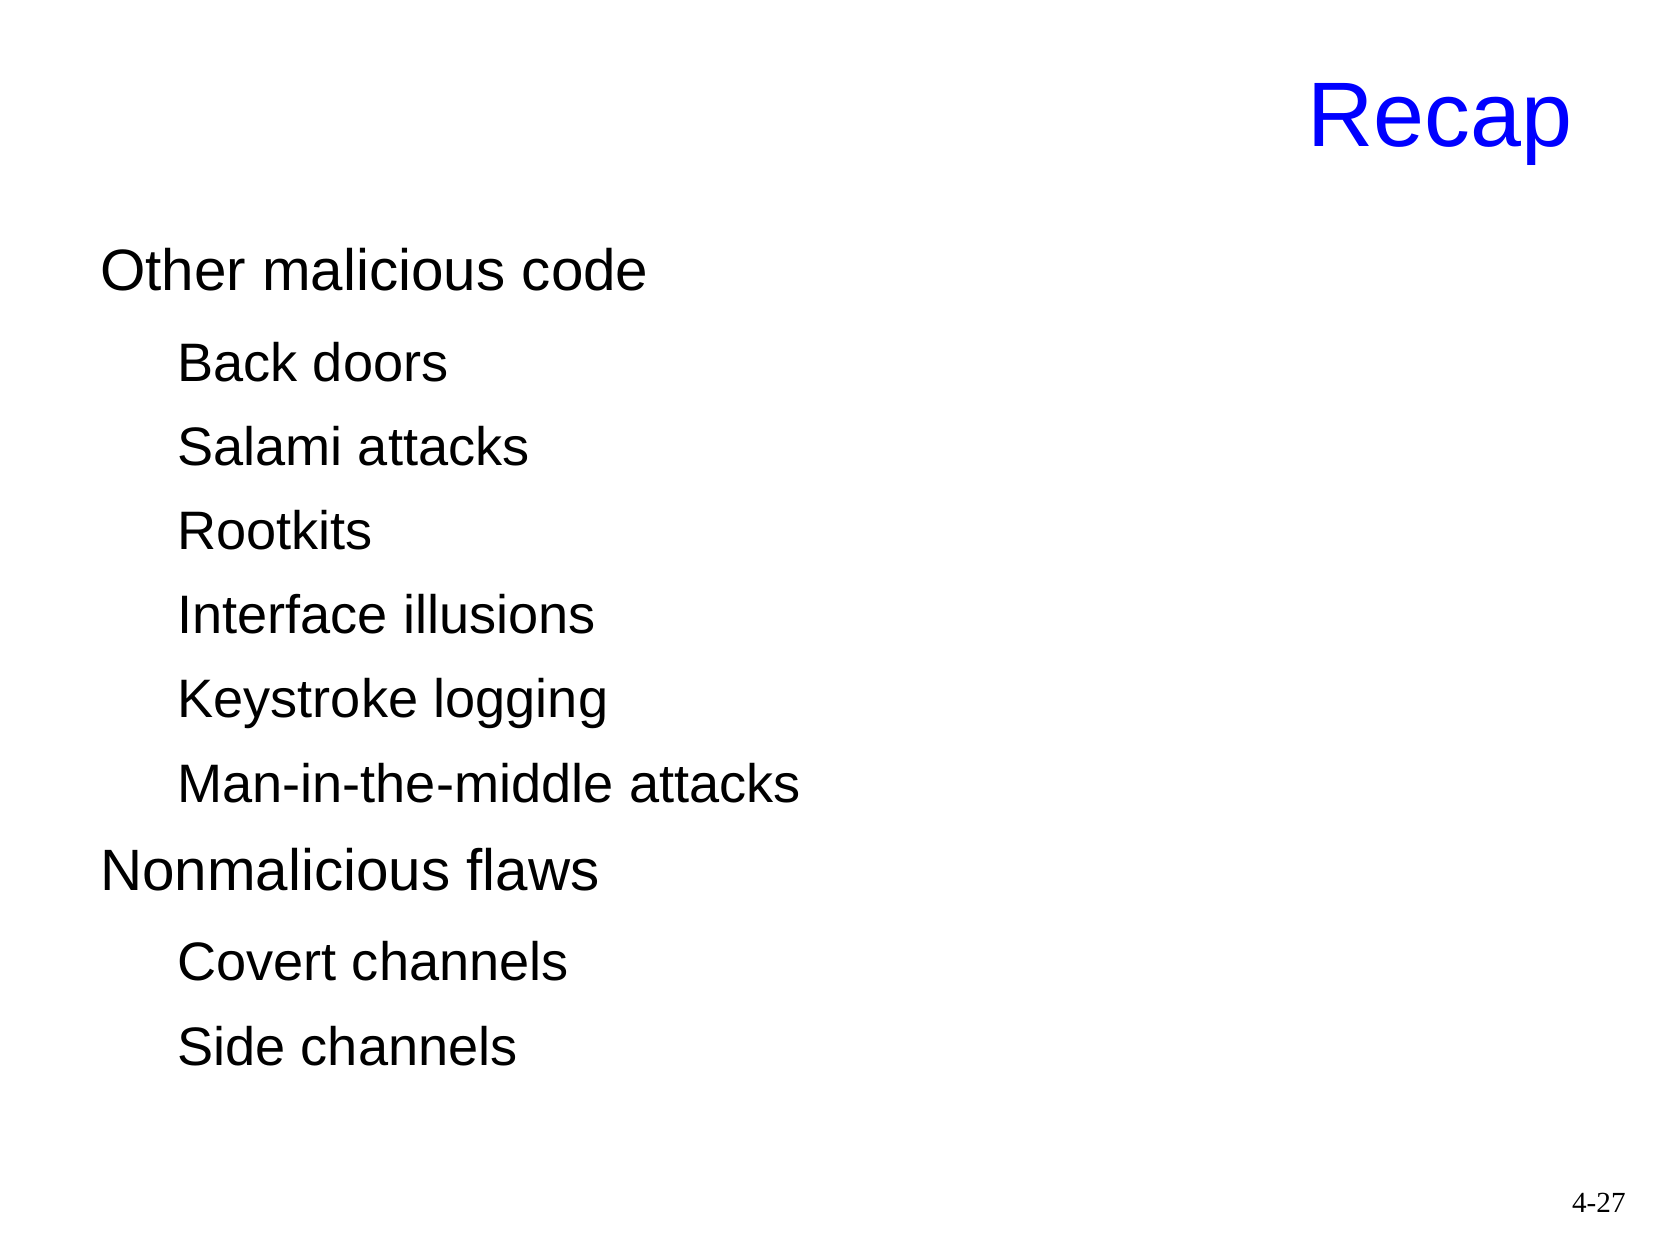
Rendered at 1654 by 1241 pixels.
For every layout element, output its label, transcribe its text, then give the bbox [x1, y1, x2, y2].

title Recap [84, 18, 1573, 211]
list Other malicious code Back doors Salami attacks Rootkits Interface illusions Keystroke logging Man-in-the-middle attacks Nonmalicious flaws Covert channels Side channels [82, 237, 1571, 1156]
